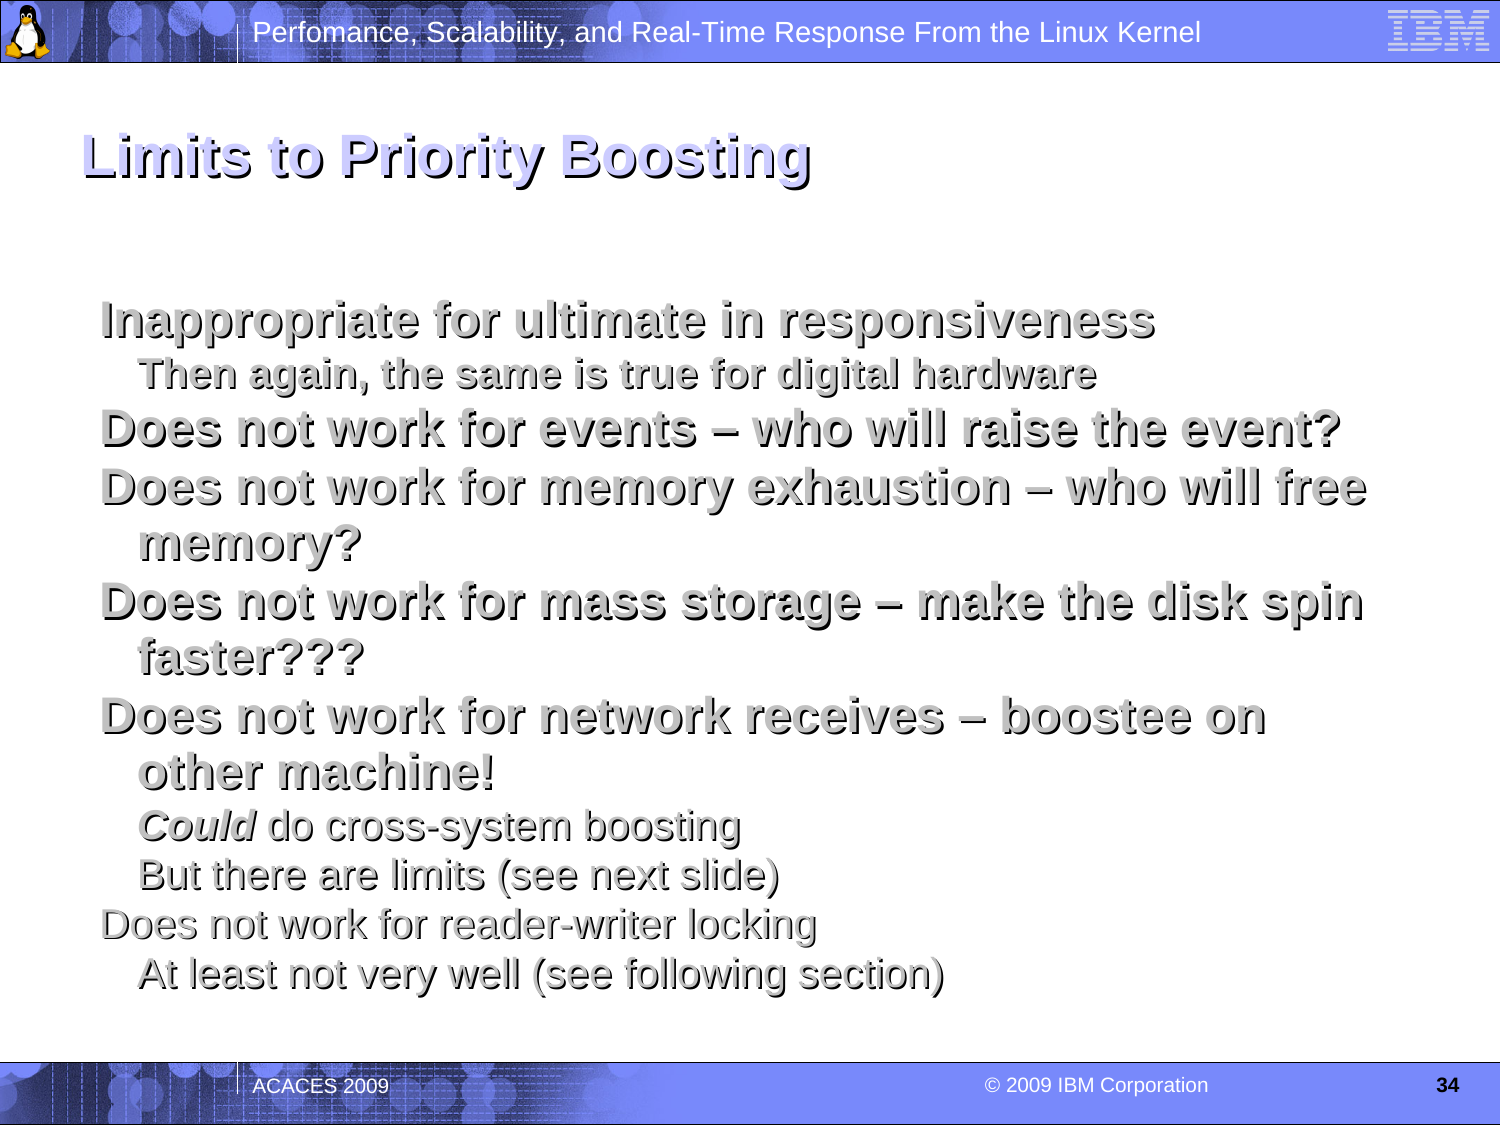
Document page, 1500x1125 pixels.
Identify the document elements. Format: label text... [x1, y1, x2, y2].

picture [1, 1, 1500, 62]
picture [0, 1063, 1500, 1124]
title Limits to Priority Boosting [79, 124, 1433, 192]
list Inappropriate for ultimate in responsiveness Then again, the same is true for digital hardware Does not work for events – who will raise the event? Does not work for memory exhaustion – who will free memory? Does not work for mass storage – make the disk spin faster??? Does not work for network receives – boostee on other machine! Could do cross-system boosting But there are limits (see next slide) Does not work for reader-writer locking At least not very well (see following section) [99, 291, 1389, 1022]
